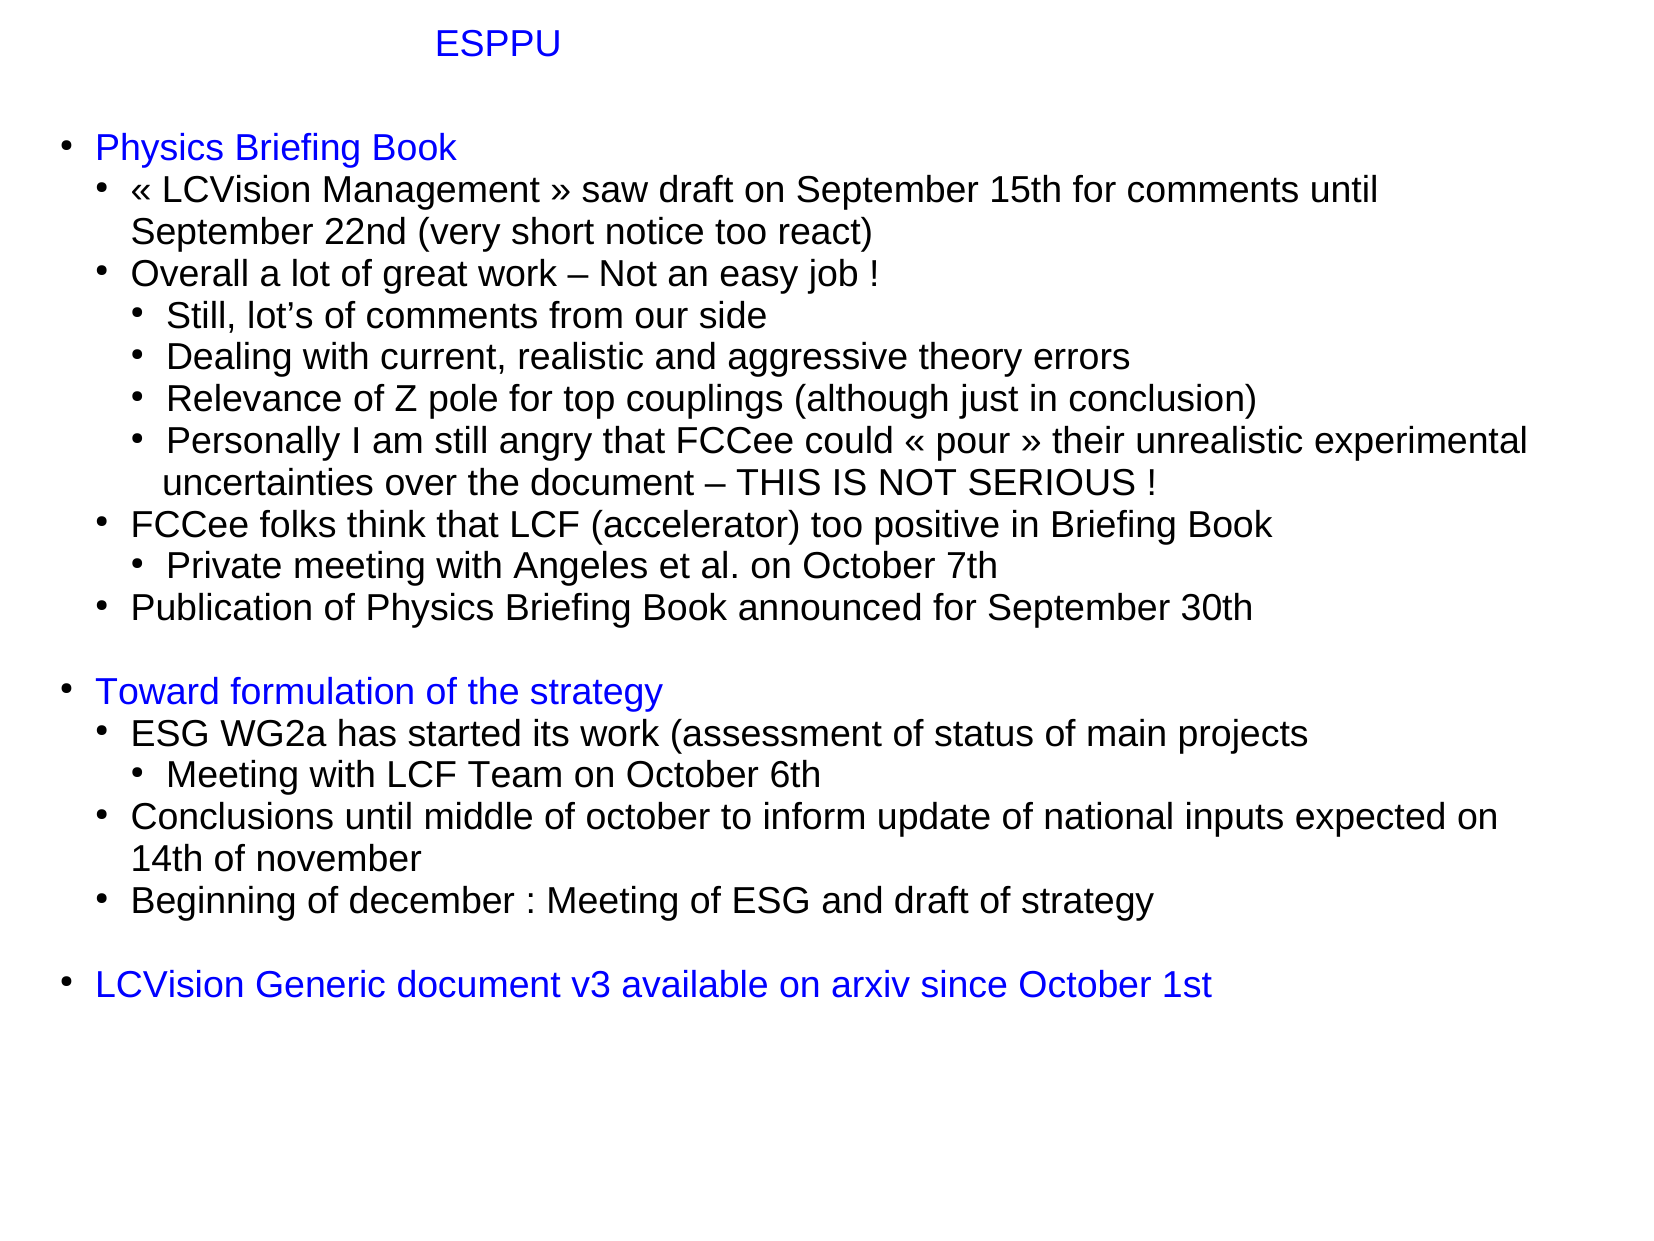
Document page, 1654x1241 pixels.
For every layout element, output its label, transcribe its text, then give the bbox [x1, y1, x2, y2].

text_box Physics Briefing Book « LCVision Management » saw draft on September 15th for comments until September 22nd (very short notice too react) Overall a lot of great work – Not an easy job ! Still, lot’s of comments from our side Dealing with current, realistic and aggressive theory errors Relevance of Z pole for top couplings (although just in conclusion) Personally I am still angry that FCCee could « pour » their unrealistic experimental uncertainties over the document – THIS IS NOT SERIOUS ! FCCee folks think that LCF (accelerator) too positive in Briefing Book Private meeting with Angeles et al. on October 7th Publication of Physics Briefing Book announced for September 30th Toward formulation of the strategy ESG WG2a has started its work (assessment of status of main projects Meeting with LCF Team on October 6th Conclusions until middle of october to inform update of national inputs expected on 14th of november Beginning of december : Meeting of ESG and draft of strategy LCVision Generic document v3 available on arxiv since October 1st [45, 120, 1630, 1182]
text_box ESPPU [420, 13, 586, 91]
